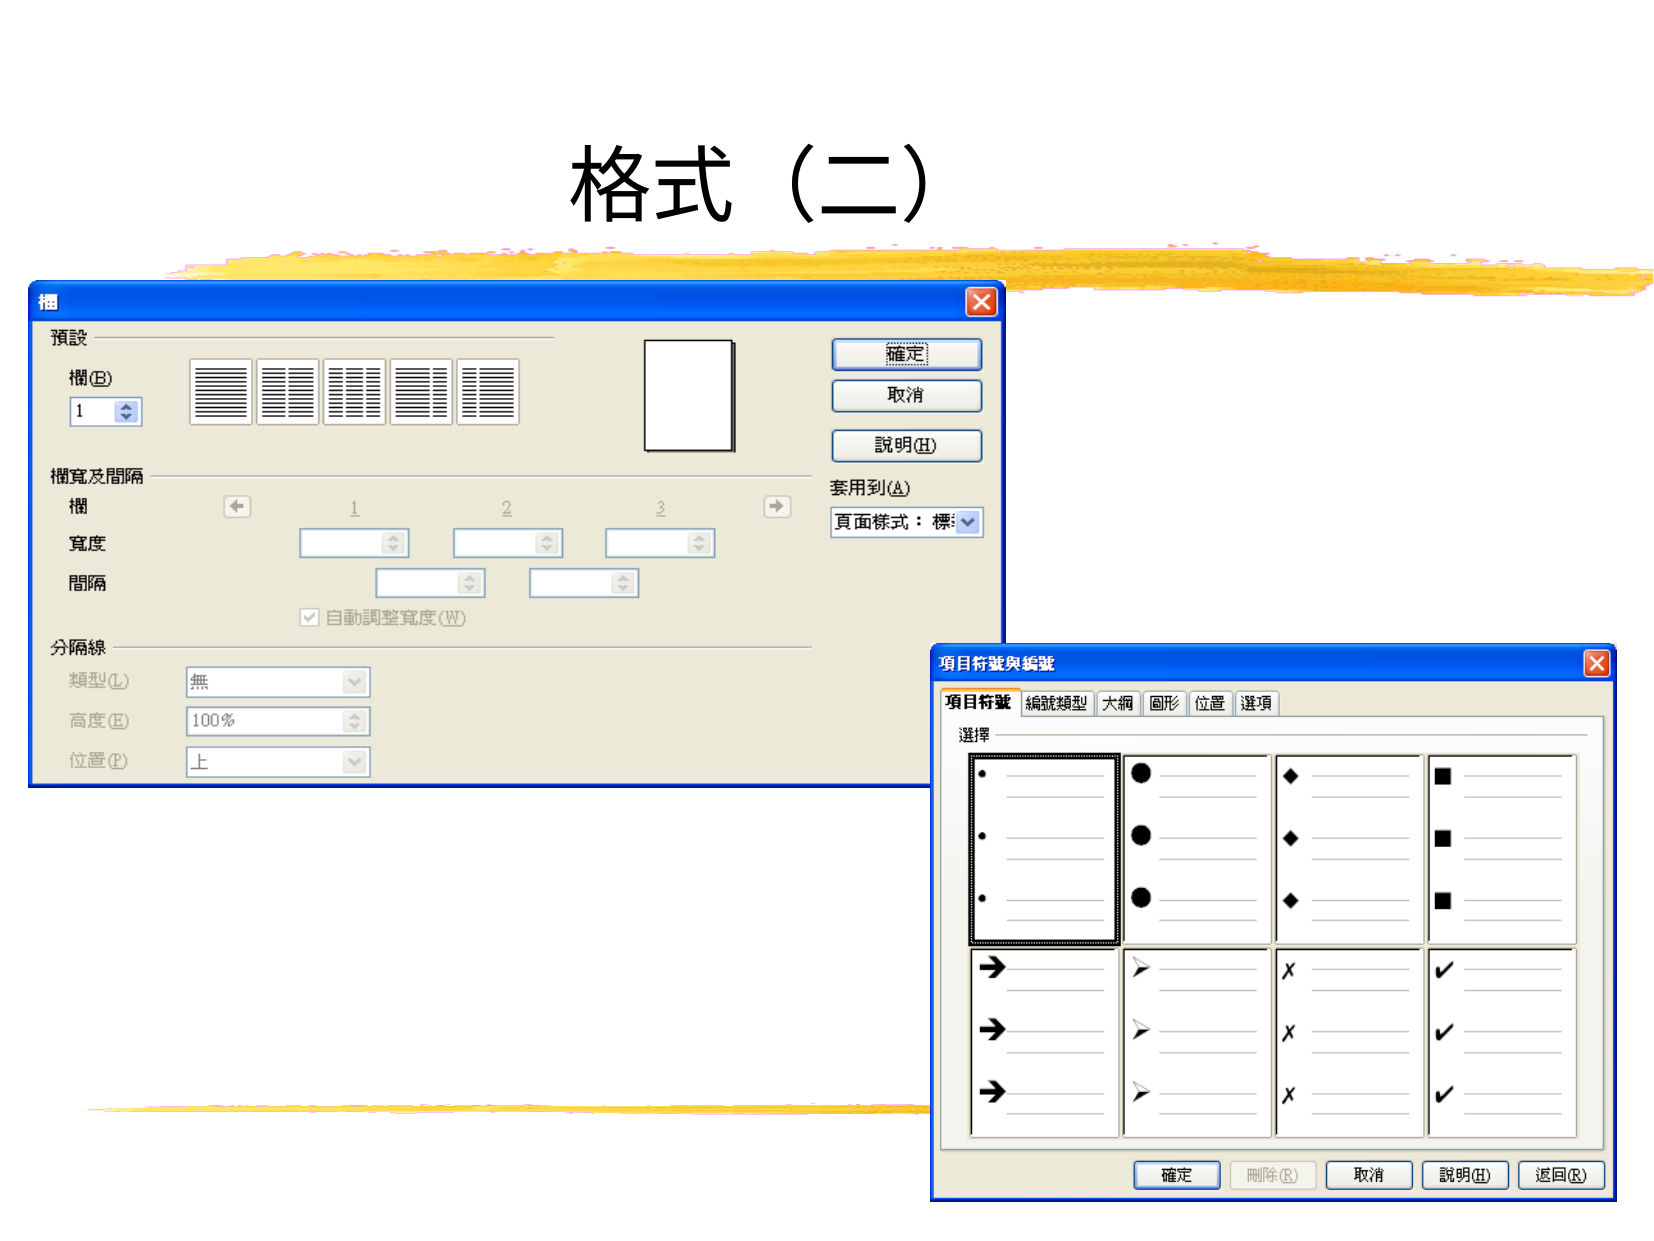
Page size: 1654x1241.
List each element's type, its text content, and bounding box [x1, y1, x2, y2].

title 格式（二） [73, 41, 1479, 249]
picture [28, 237, 1654, 1202]
